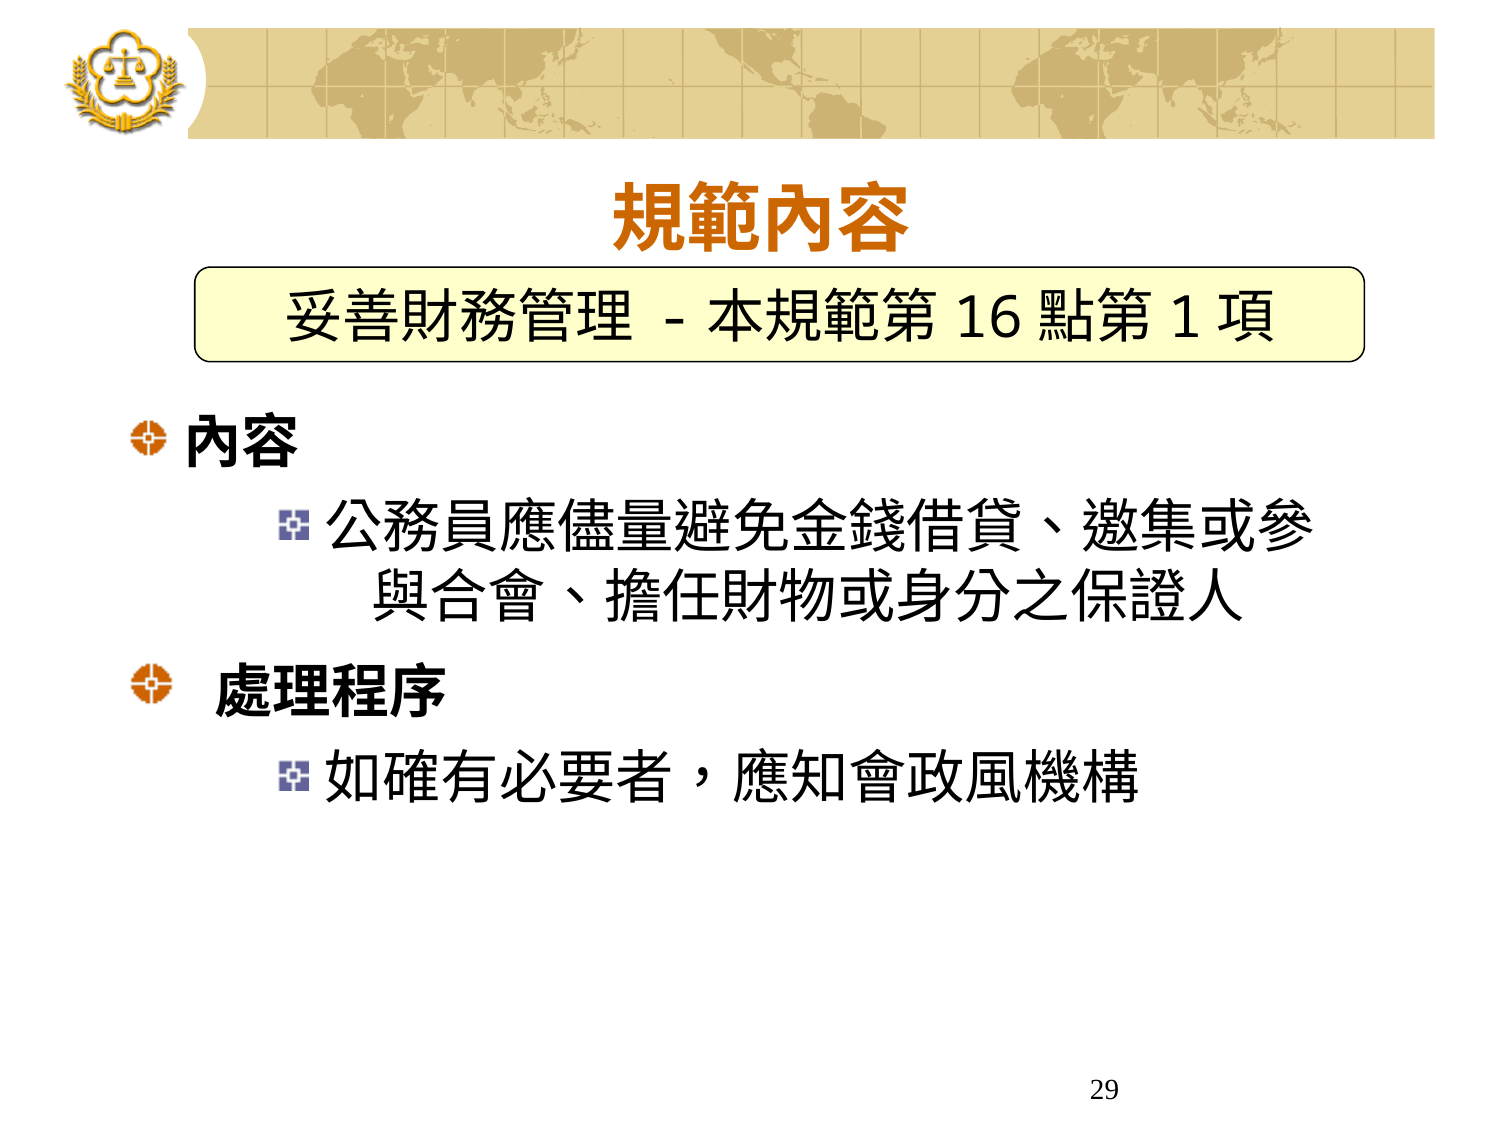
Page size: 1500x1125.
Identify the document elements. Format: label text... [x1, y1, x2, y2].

list 內容 公務員應儘量避免金錢借貸、邀集或參與合會、擔任財物或身分之保證人 處理程序 如確有必要者，應知會政風機構 [112, 397, 1388, 1028]
title 規範內容 [525, 152, 999, 267]
text_box 妥善財務管理 -本規範第16點第1項 [194, 267, 1365, 362]
text_box [1074, 1037, 1388, 1113]
